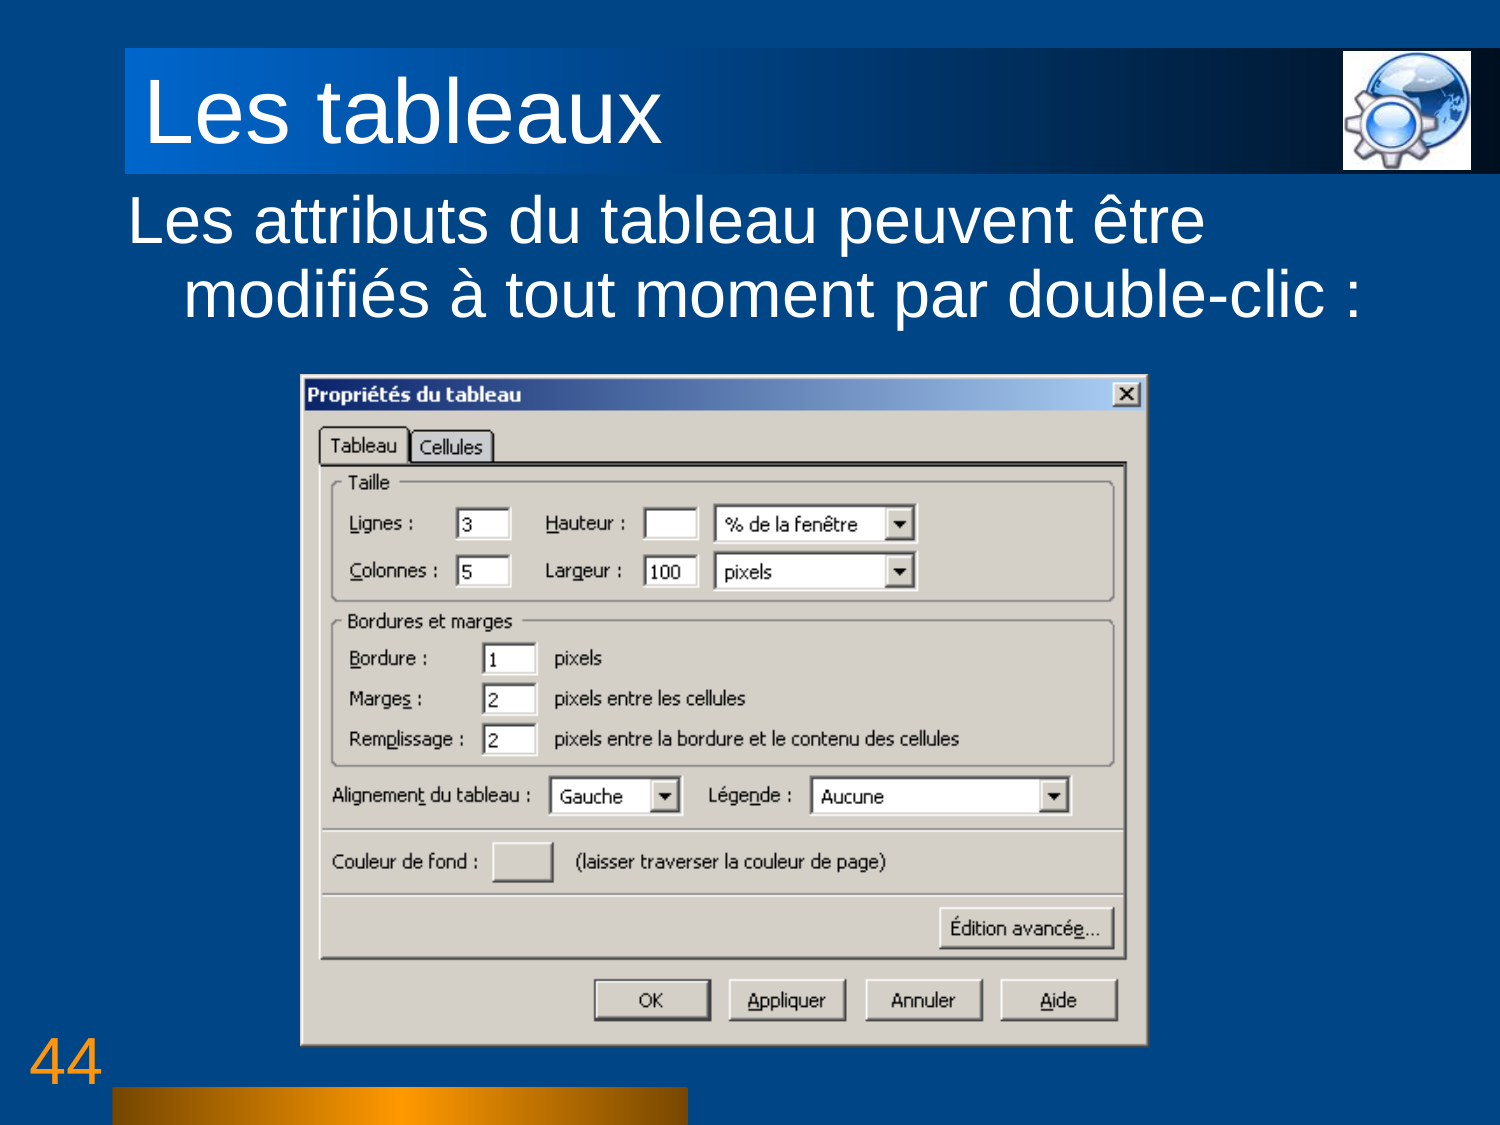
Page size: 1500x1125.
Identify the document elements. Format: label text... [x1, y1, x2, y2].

list Les attributs du tableau peuvent être modifiés à tout moment par double-clic : [112, 174, 1434, 850]
picture [300, 374, 1150, 1048]
title Les tableaux [128, 50, 1388, 173]
picture [1388, 51, 1471, 170]
